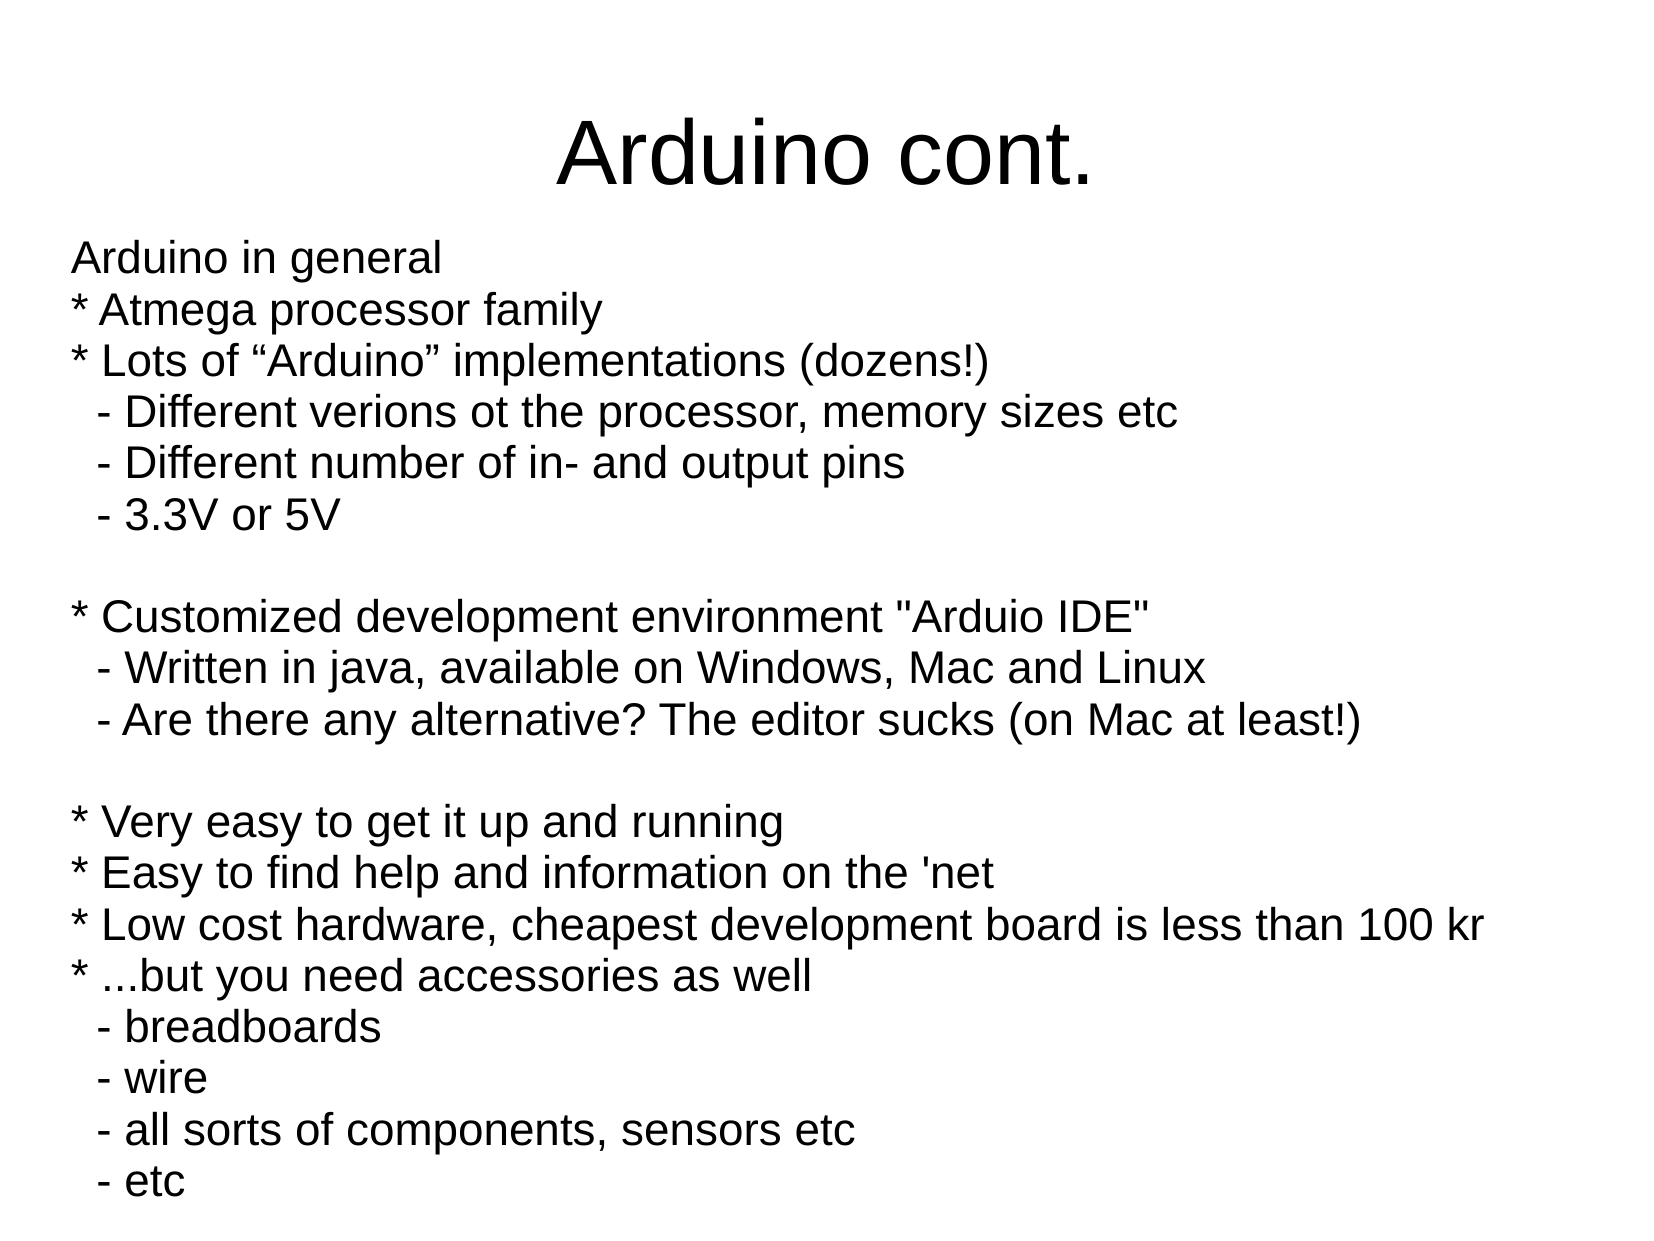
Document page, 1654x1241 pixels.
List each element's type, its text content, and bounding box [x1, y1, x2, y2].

title Arduino cont. [82, 49, 1571, 257]
text_box Arduino in general * Atmega processor family * Lots of “Arduino” implementations (dozens!) - Different verions ot the processor, memory sizes etc - Different number of in- and output pins - 3.3V or 5V * Customized development environment "Arduio IDE" - Written in java, available on Windows, Mac and Linux - Are there any alternative? The editor sucks (on Mac at least!) * Very easy to get it up and running * Easy to find help and information on the 'net * Low cost hardware, cheapest development board is less than 100 kr * ...but you need accessories as well - breadboards - wire - all sorts of components, sensors etc - etc [56, 225, 1531, 1241]
